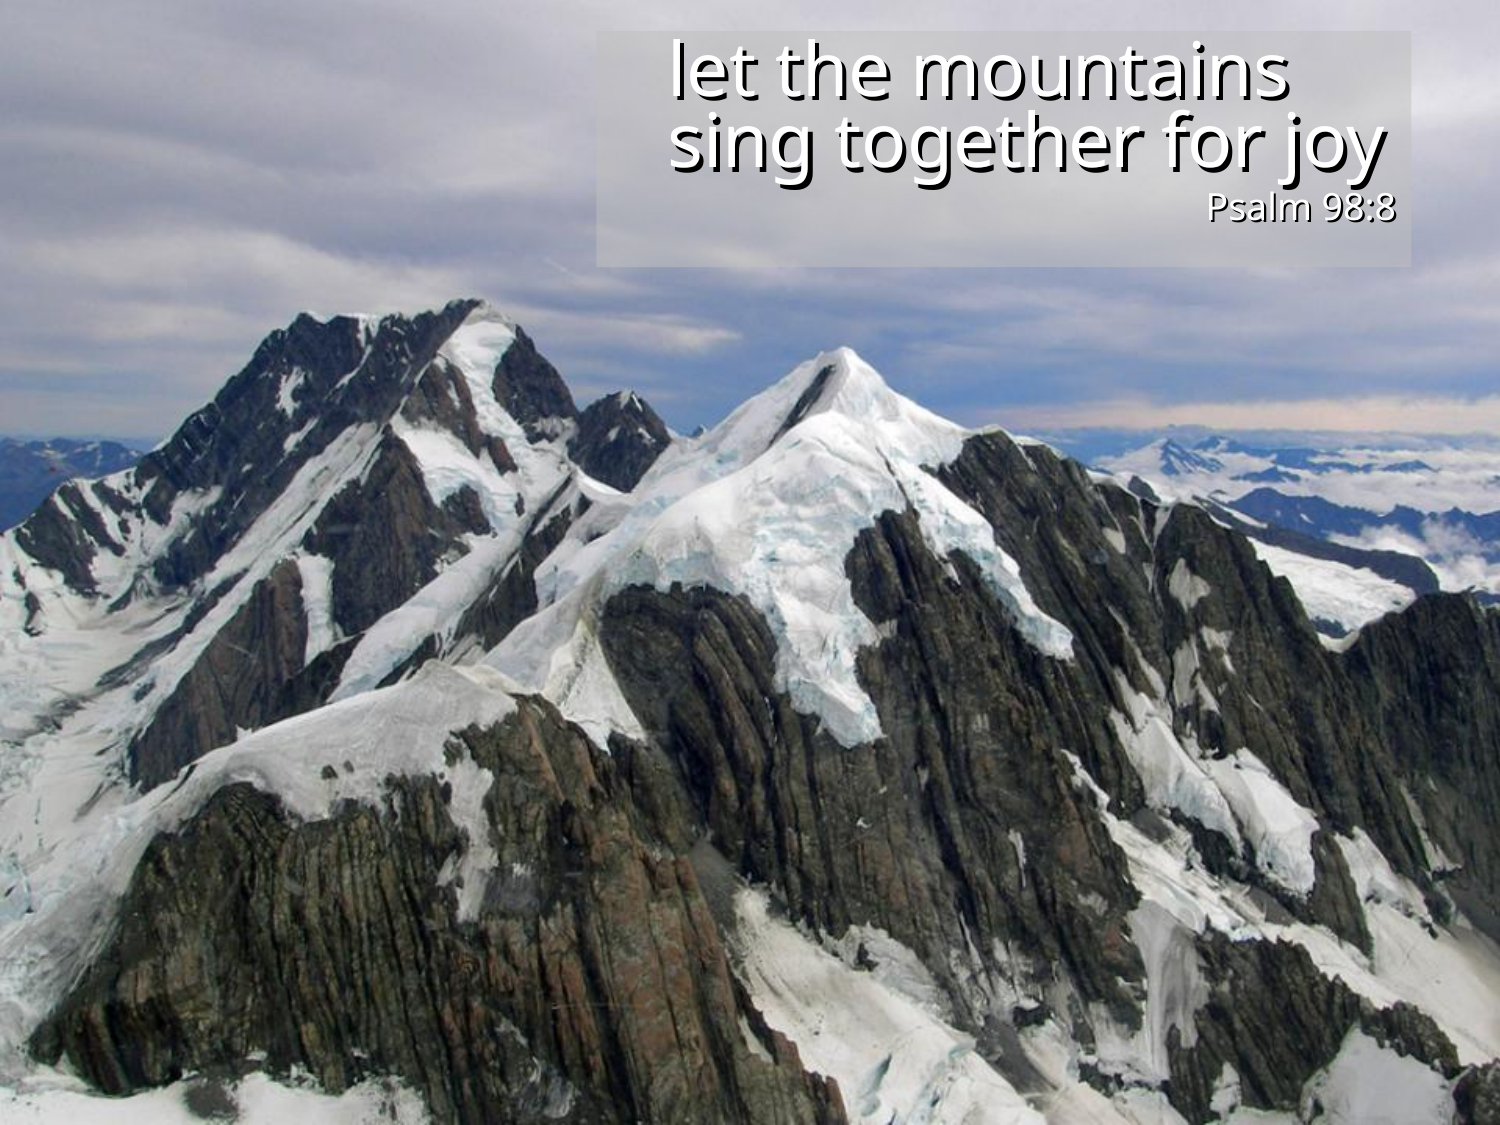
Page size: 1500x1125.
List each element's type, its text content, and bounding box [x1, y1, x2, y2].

list let the mountains sing together for joy Psalm 98:8 [596, 30, 1412, 268]
picture [0, 0, 1500, 1125]
